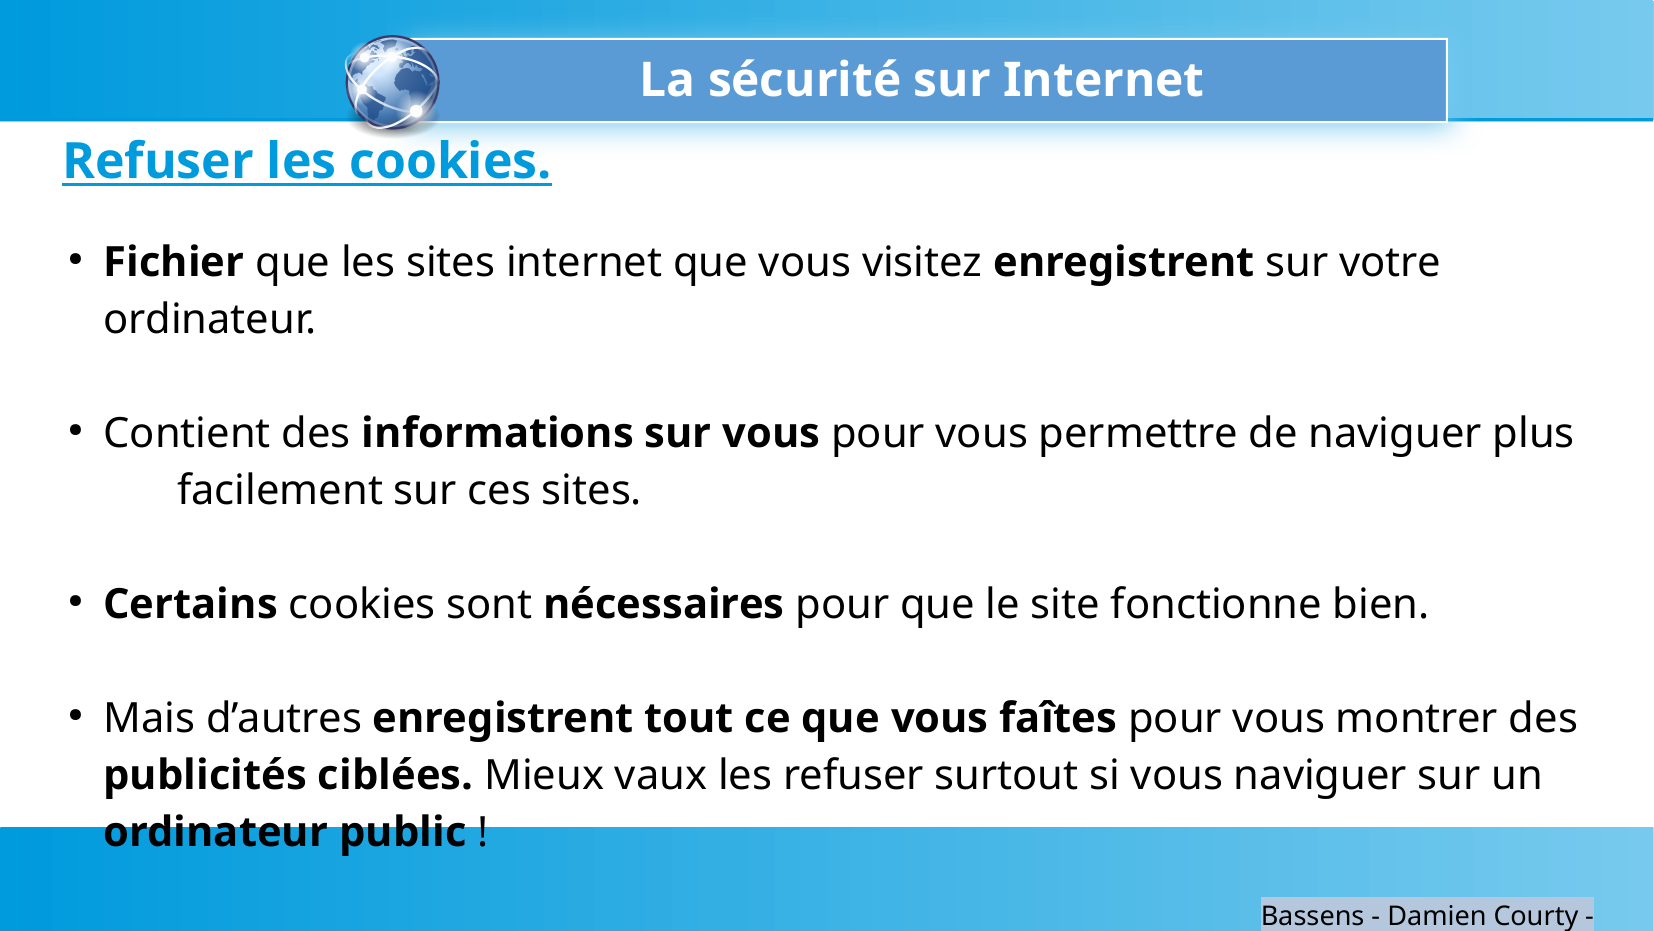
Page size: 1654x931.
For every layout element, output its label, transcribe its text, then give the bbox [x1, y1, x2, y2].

text_box Fichier que les sites internet que vous visitez enregistrent sur votre ordinateur. Contient des informations sur vous pour vous permettre de naviguer plus facilement sur ces sites. Certains cookies sont nécessaires pour que le site fonctionne bien. Mais d’autres enregistrent tout ce que vous faîtes pour vous montrer des publicités ciblées. Mieux vaux les refuser surtout si vous naviguer sur un ordinateur public ! [53, 224, 1611, 779]
text_box La sécurité sur Internet [443, 38, 1447, 118]
text_box Bassens - Damien Courty - 2024 [1246, 889, 1654, 931]
picture [341, 35, 443, 140]
text_box Refuser les cookies. [47, 118, 1577, 219]
